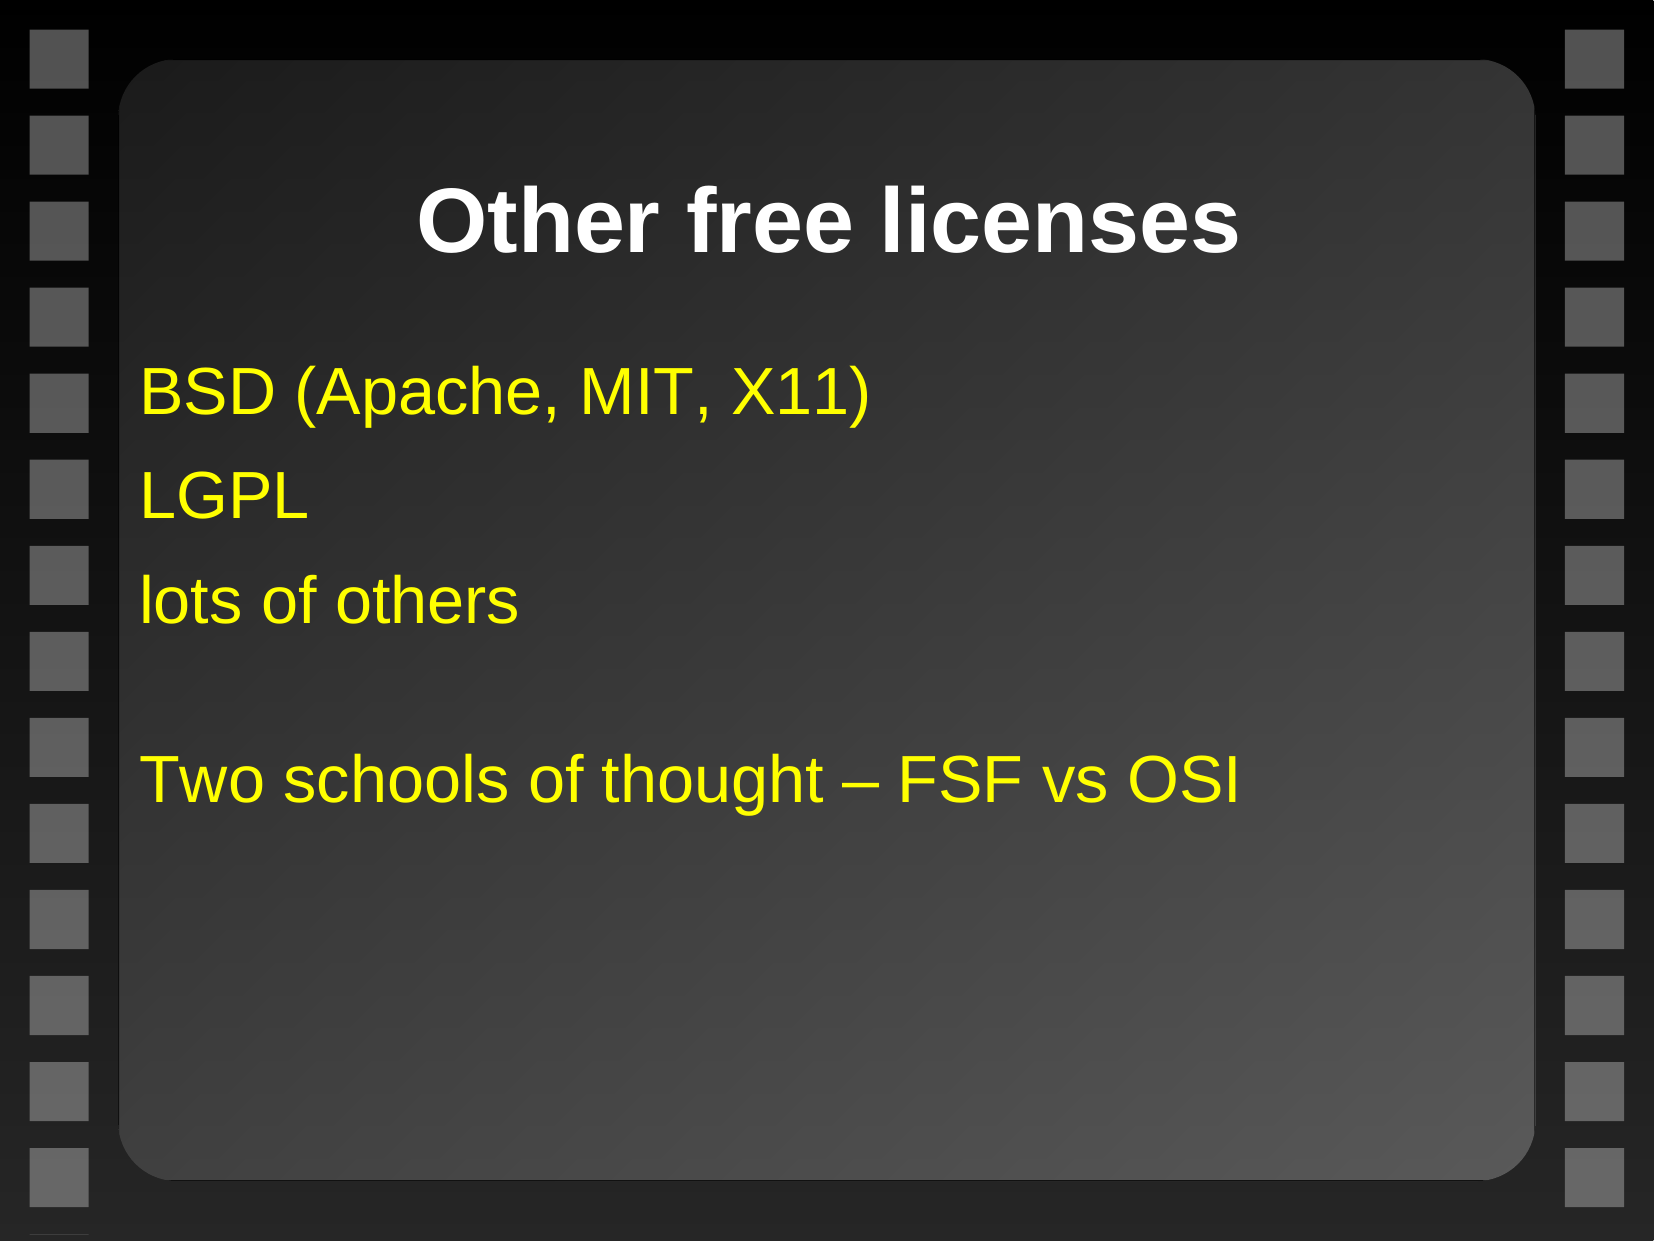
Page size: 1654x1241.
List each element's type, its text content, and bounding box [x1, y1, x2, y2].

title Other free licenses [123, 117, 1536, 325]
list BSD (Apache, MIT, X11) LGPL lots of others Two schools of thought – FSF vs OSI [121, 354, 1534, 1127]
